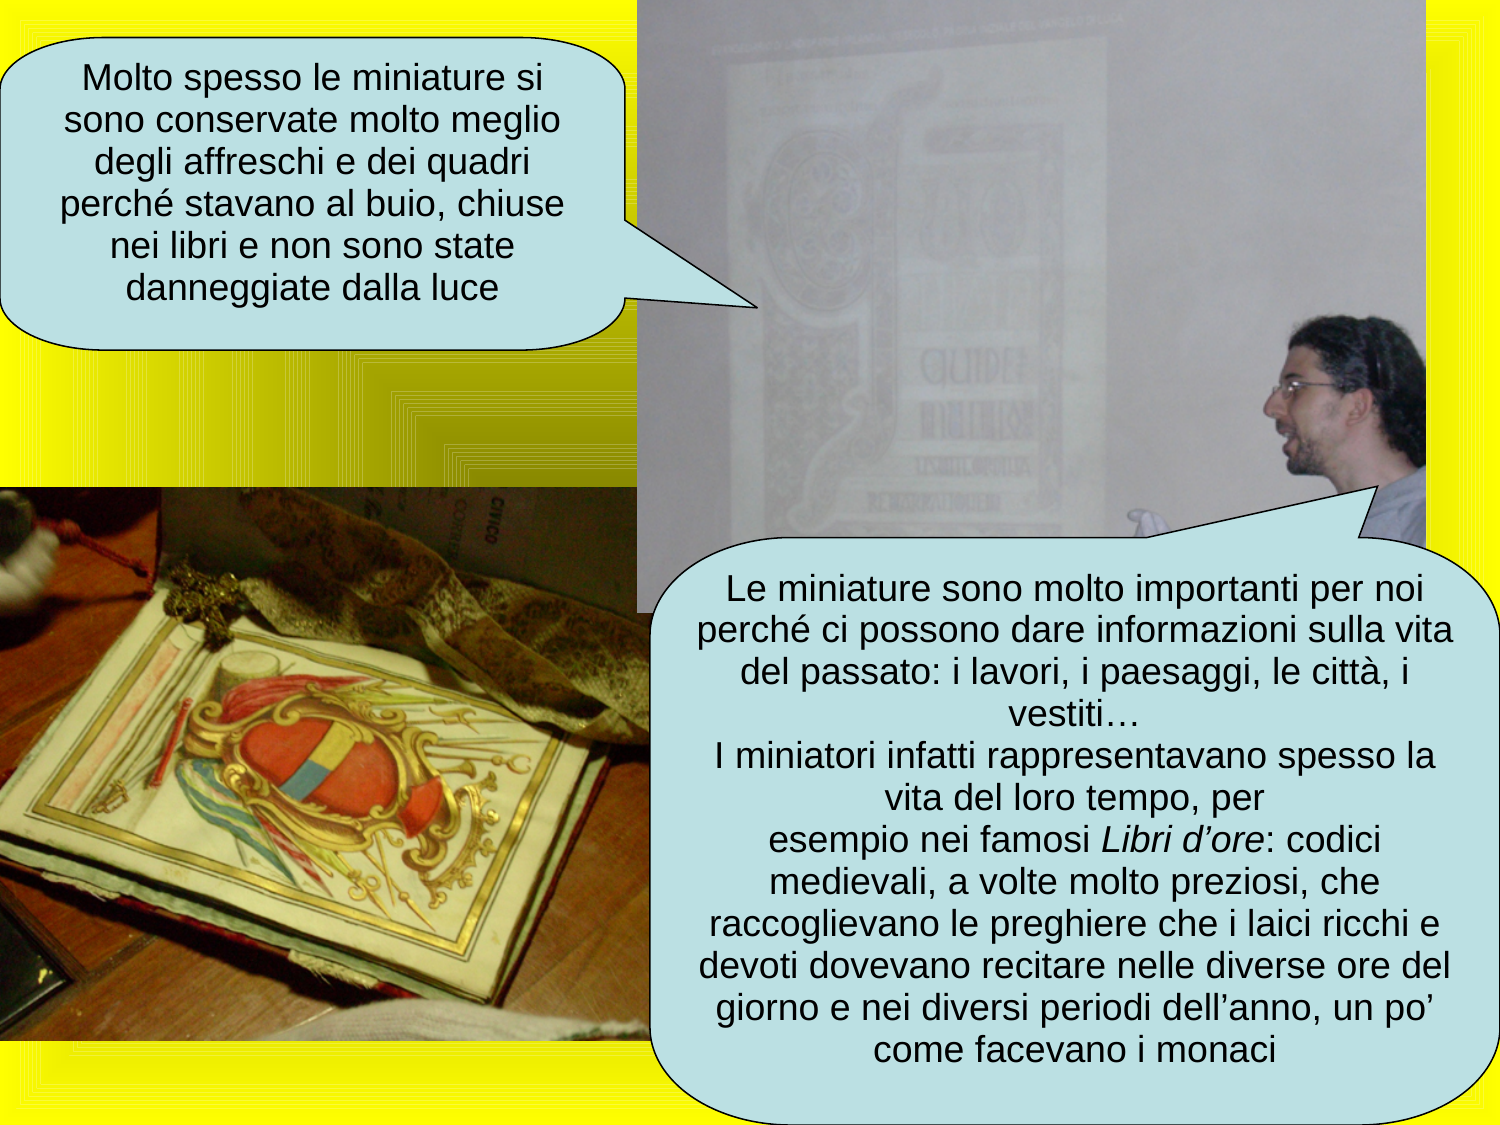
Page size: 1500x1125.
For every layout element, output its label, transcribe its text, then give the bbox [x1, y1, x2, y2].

text_box Molto spesso le miniature si sono conservate molto meglio degli affreschi e dei quadri perché stavano al buio, chiuse nei libri e non sono state danneggiate dalla luce [0, 37, 758, 351]
text_box Le miniature sono molto importanti per noi perché ci possono dare informazioni sulla vita del passato: i lavori, i paesaggi, le città, i vestiti… I miniatori infatti rappresentavano spesso la vita del loro tempo, per esempio nei famosi Libri d’ore: codici medievali, a volte molto preziosi, che raccoglievano le preghiere che i laici ricchi e devoti dovevano recitare nelle diverse ore del giorno e nei diversi periodi dell’anno, un po’ come facevano i monaci [649, 486, 1500, 1125]
picture [0, 0, 1426, 1041]
